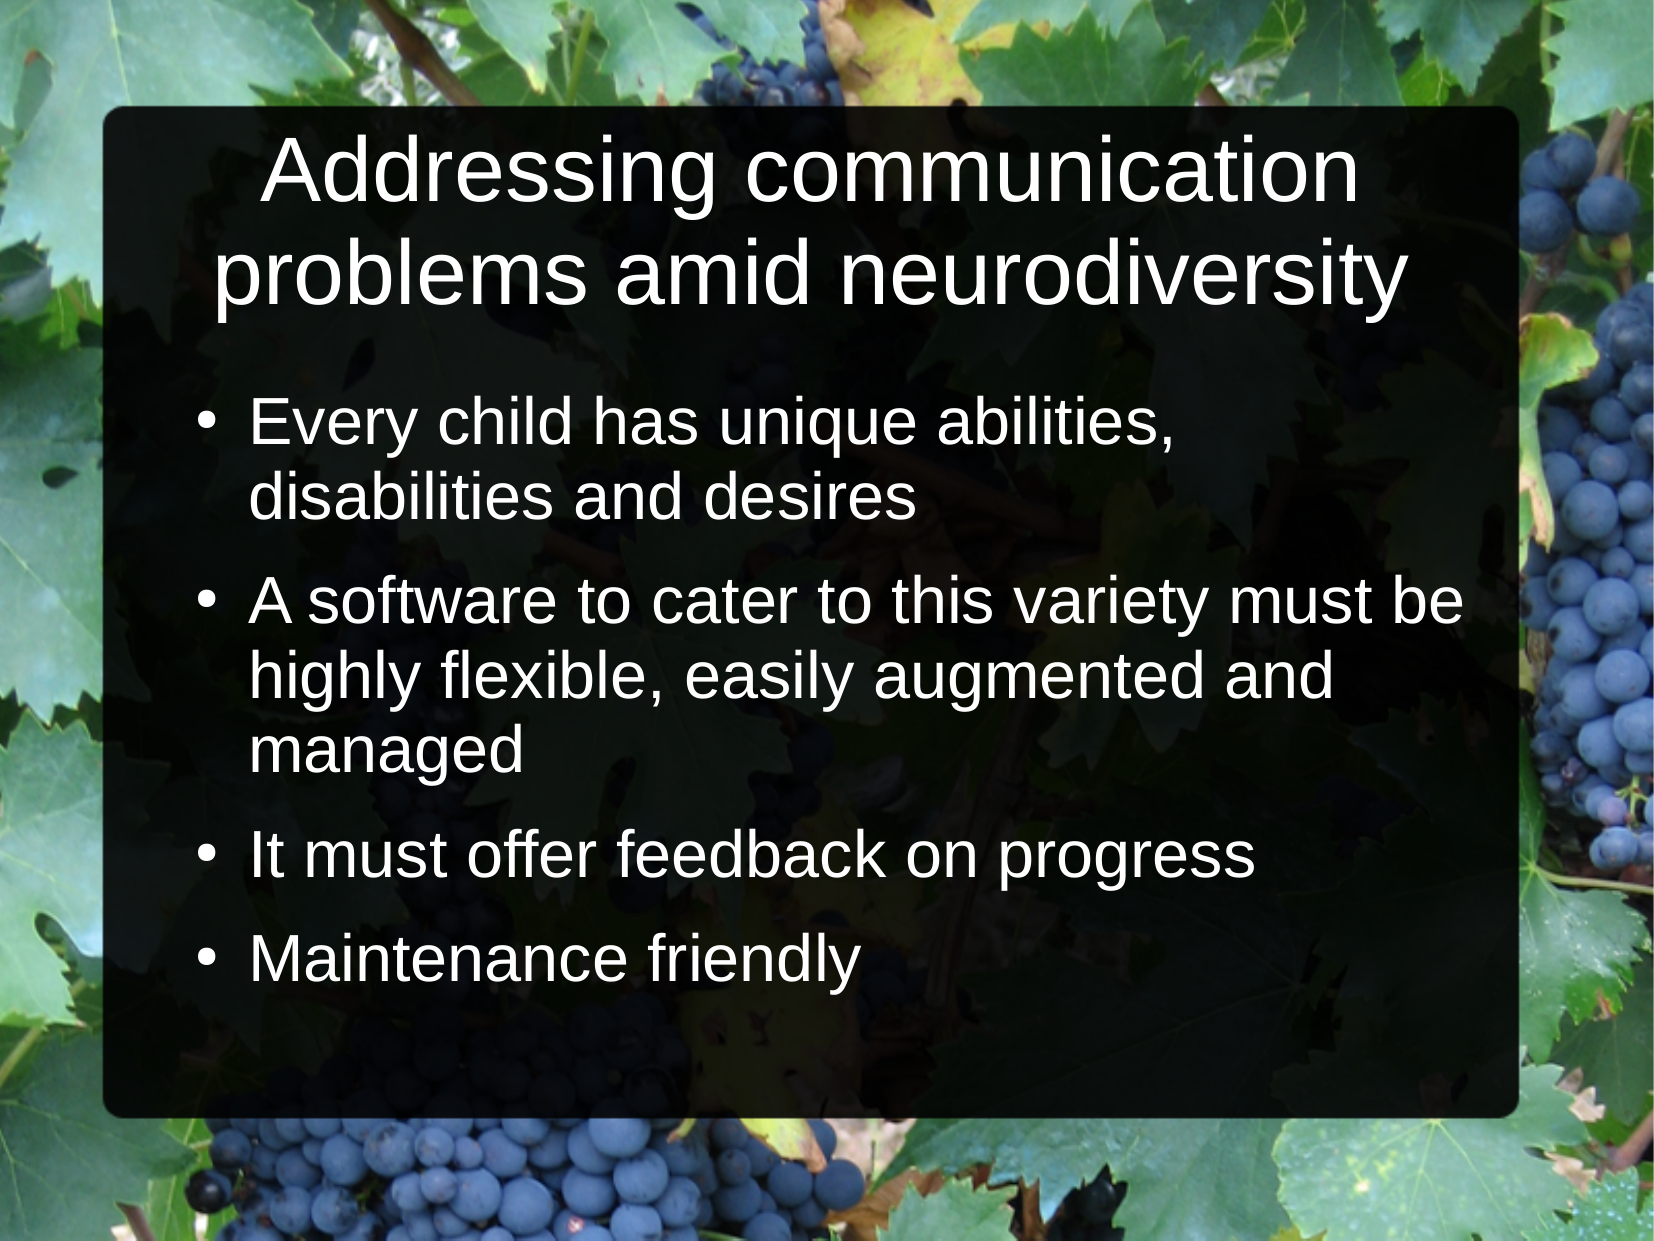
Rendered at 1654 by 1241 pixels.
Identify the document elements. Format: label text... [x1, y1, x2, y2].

list Every child has unique abilities, disabilities and desires A software to cater to this variety must be highly flexible, easily augmented and managed It must offer feedback on progress Maintenance friendly [177, 383, 1477, 1188]
title Addressing communication problems amid neurodiversity [118, 118, 1506, 324]
picture [0, 0, 1654, 1241]
